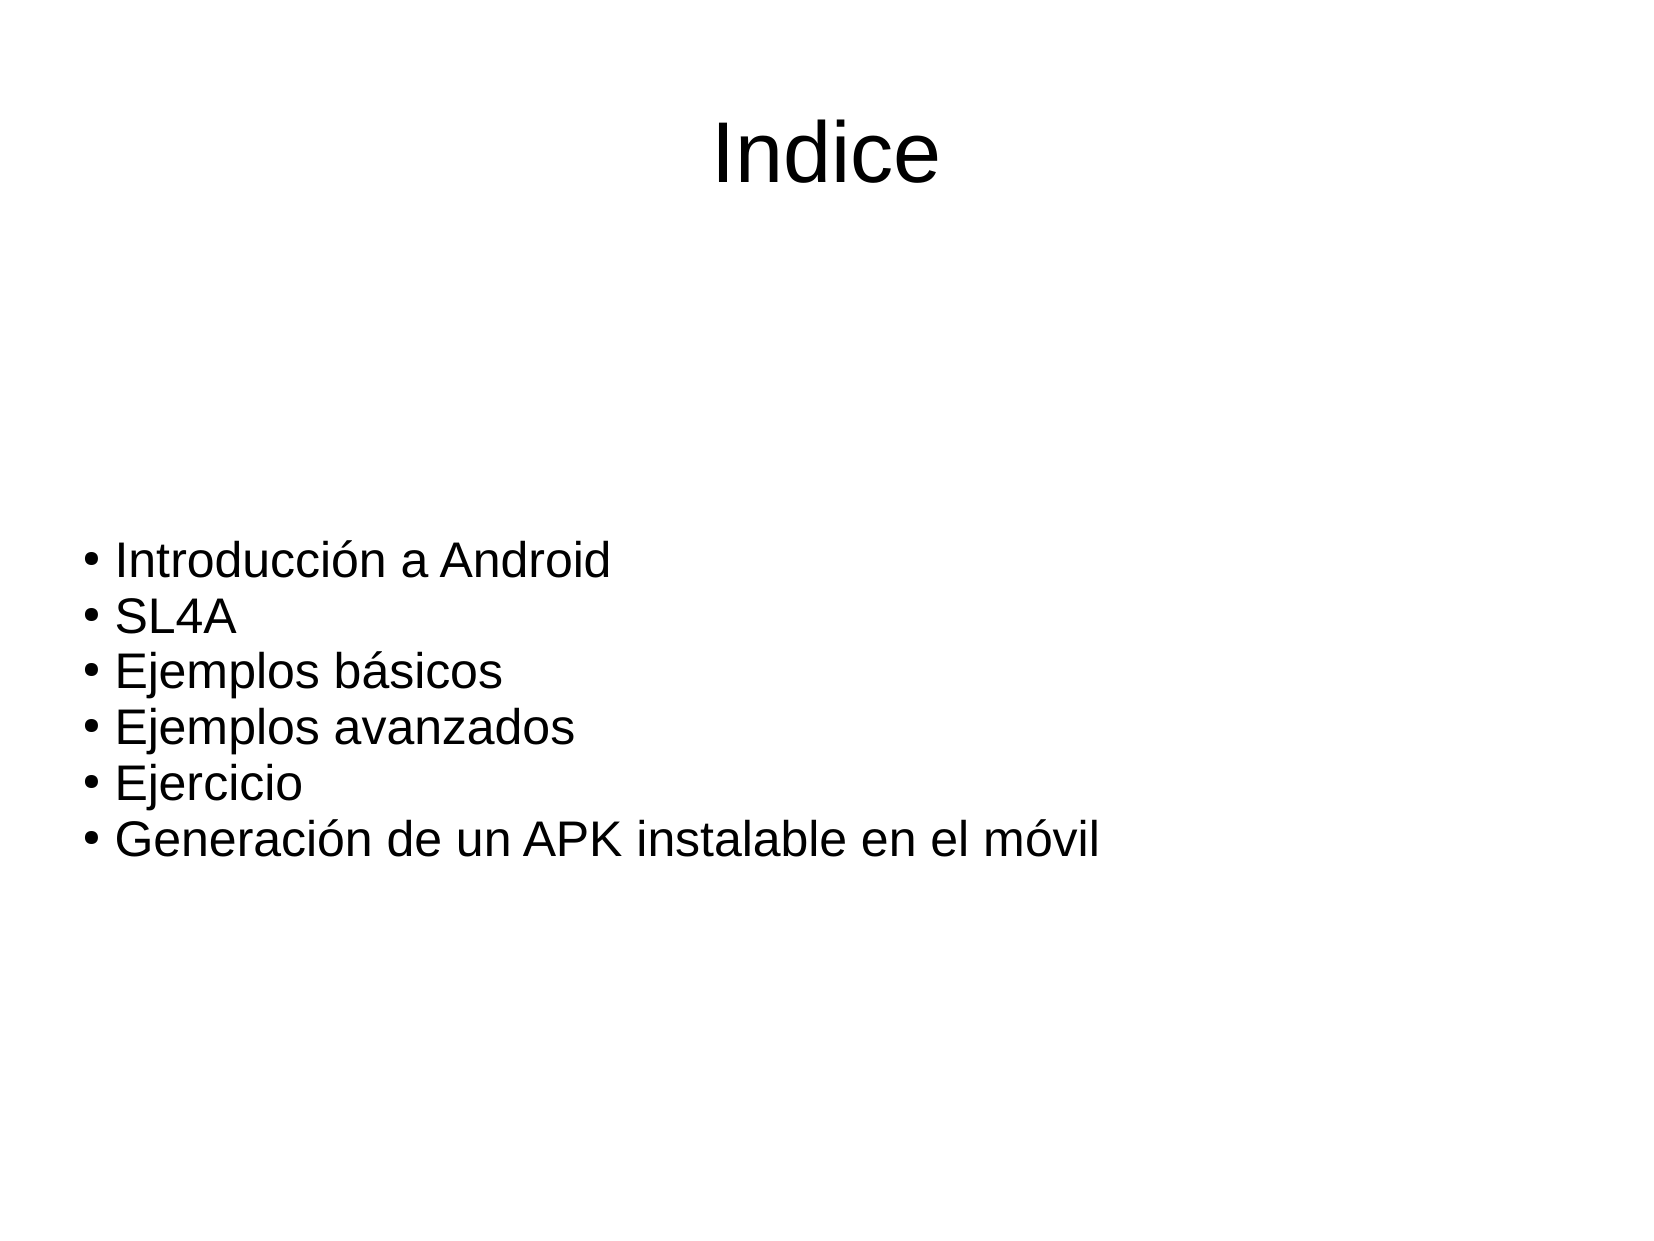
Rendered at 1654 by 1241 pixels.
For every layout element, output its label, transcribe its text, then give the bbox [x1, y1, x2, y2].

subtitle Introducción a Android SL4A Ejemplos básicos Ejemplos avanzados Ejercicio Generación de un APK instalable en el móvil [82, 290, 1571, 1109]
title Indice [82, 49, 1571, 257]
